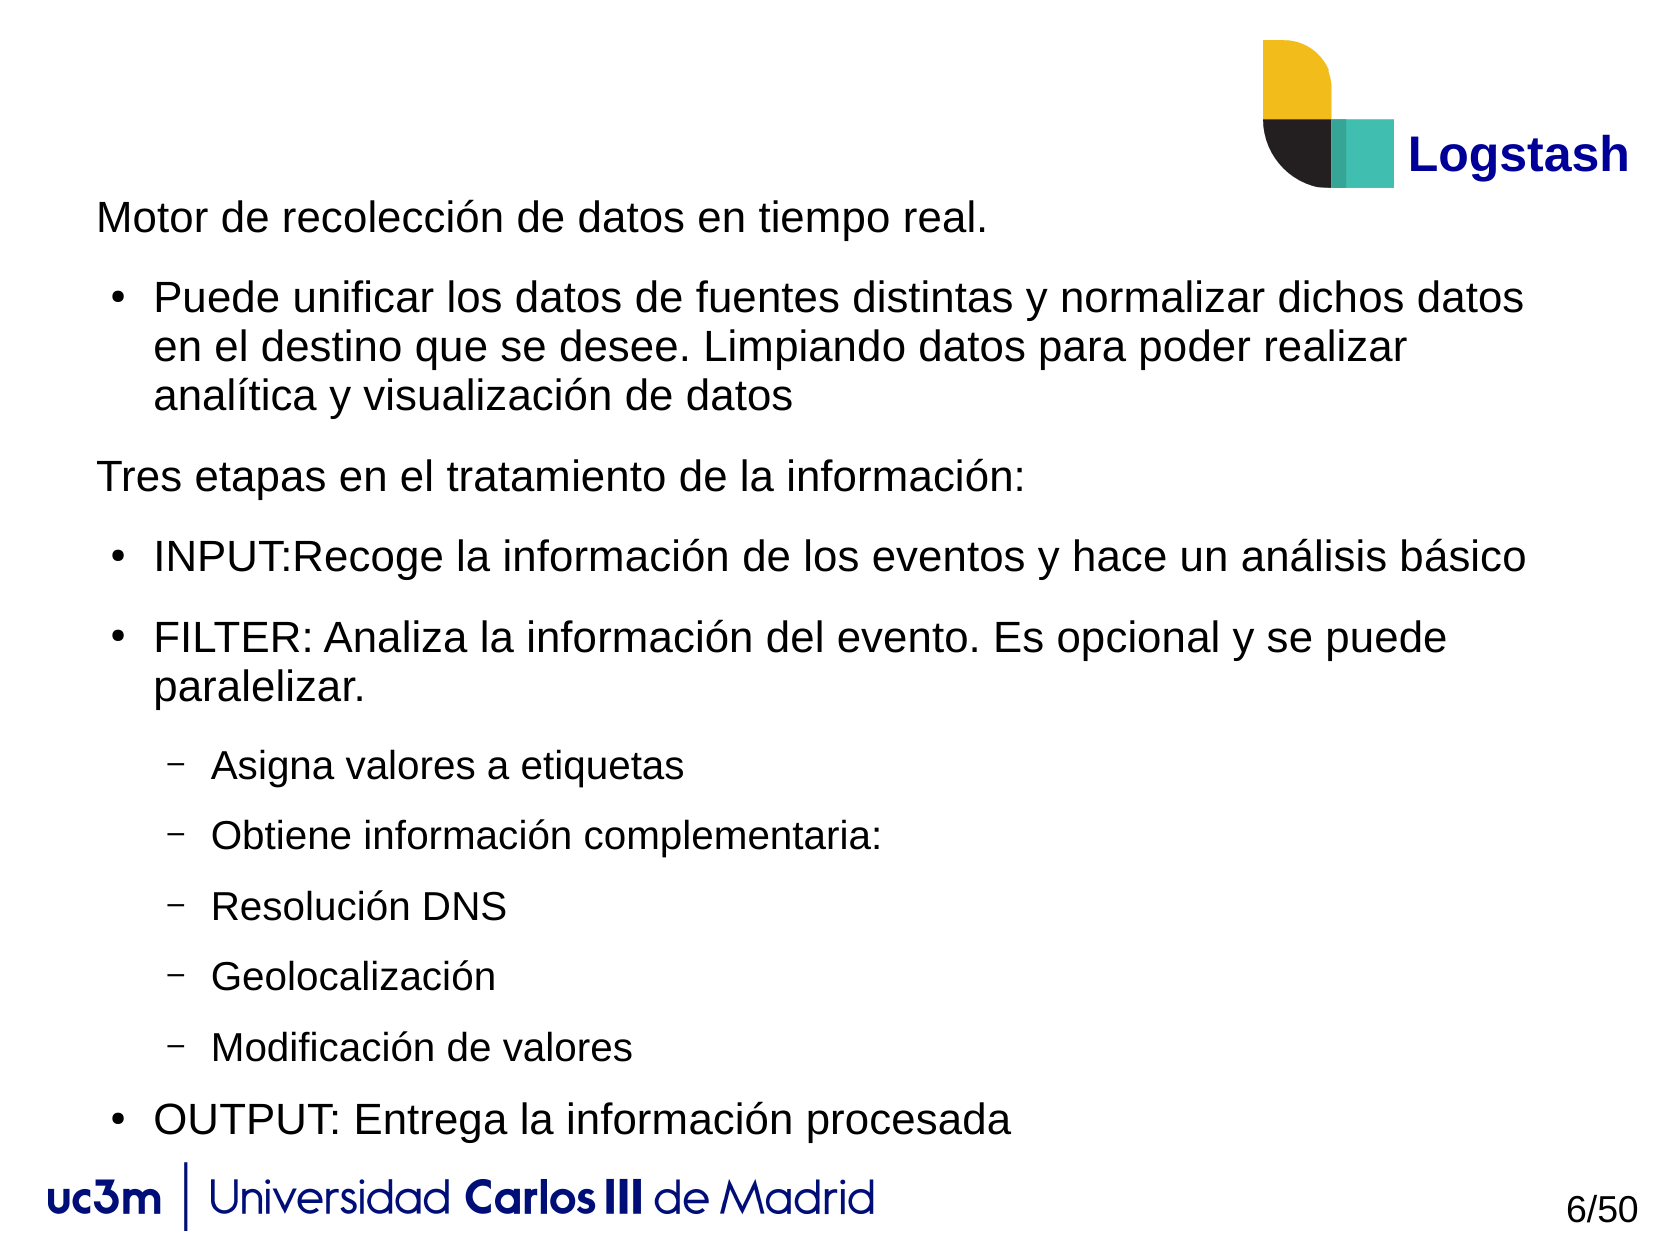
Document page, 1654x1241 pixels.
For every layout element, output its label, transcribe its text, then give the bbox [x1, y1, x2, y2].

title Logstash [366, 0, 1630, 182]
picture [11, 1151, 910, 1241]
list Motor de recolección de datos en tiempo real. Puede unificar los datos de fuentes distintas y normalizar dichos datos en el destino que se desee. Limpiando datos para poder realizar analítica y visualización de datos Tres etapas en el tratamiento de la información: INPUT:Recoge la información de los eventos y hace un análisis básico FILTER: Analiza la información del evento. Es opcional y se puede paralelizar. Asigna valores a etiquetas Obtiene información complementaria: Resolución DNS Geolocalización Modificación de valores OUTPUT: Entrega la información procesada [95, 192, 1584, 1147]
picture [1263, 40, 1394, 188]
